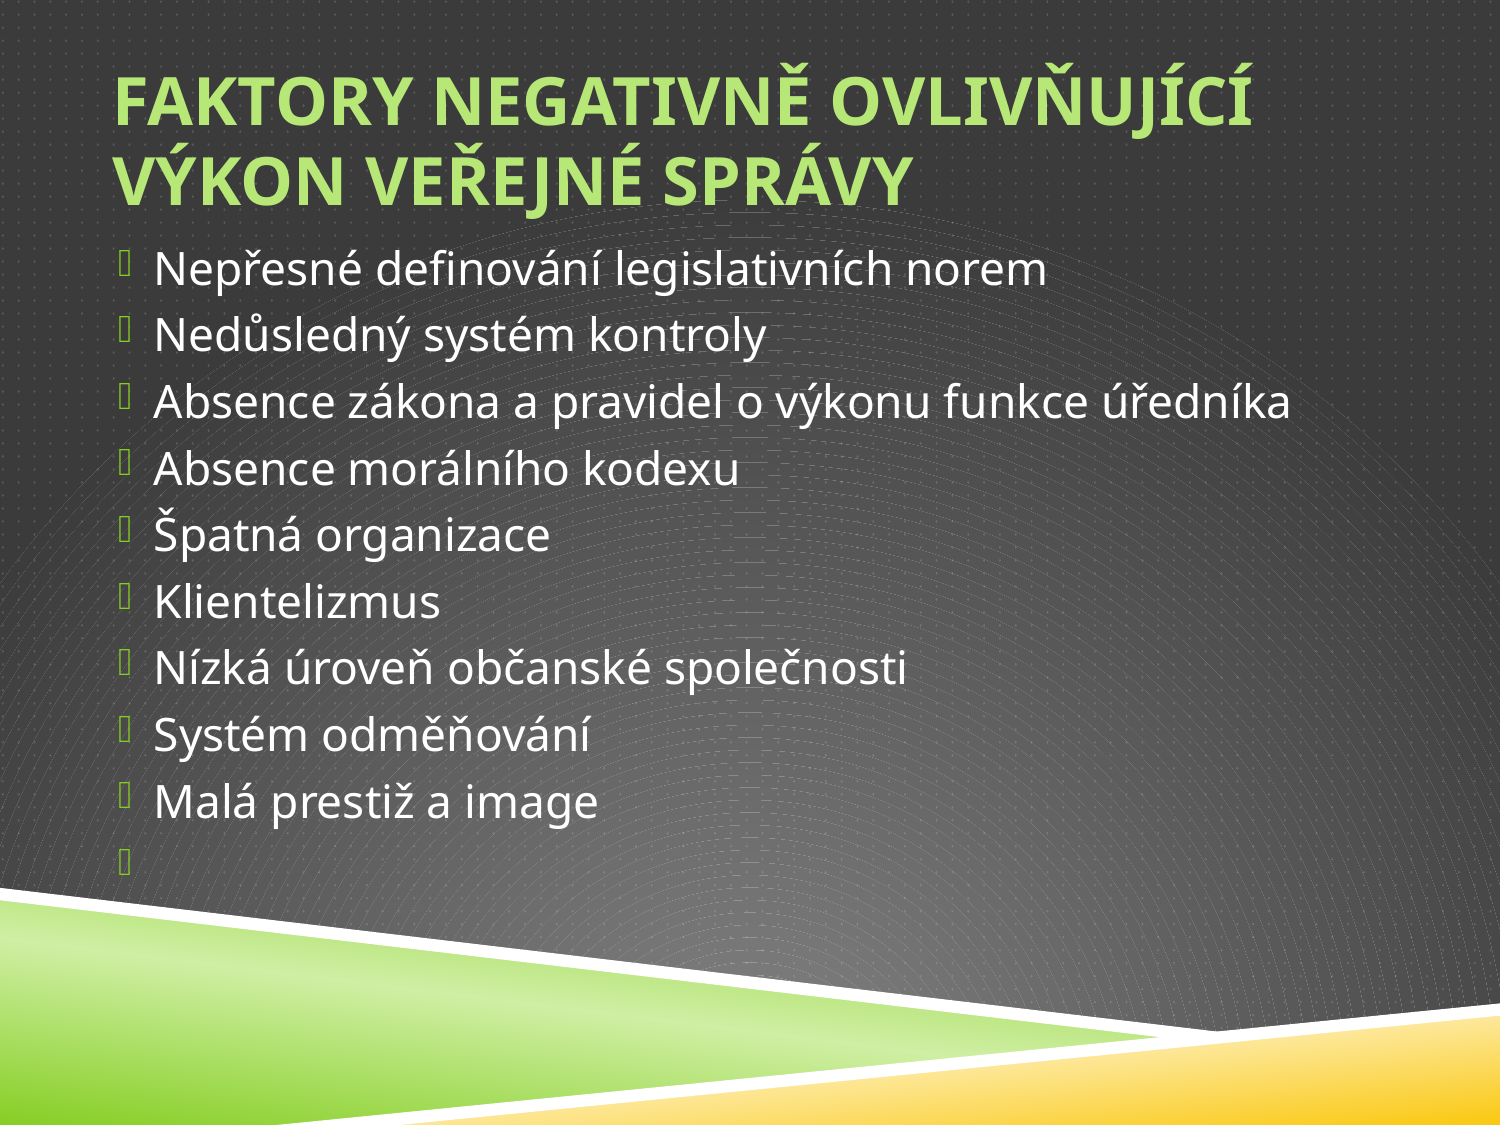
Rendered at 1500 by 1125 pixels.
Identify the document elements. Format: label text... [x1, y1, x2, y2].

list Nepřesné definování legislativních norem Nedůsledný systém kontroly Absence zákona a pravidel o výkonu funkce úředníka Absence morálního kodexu Špatná organizace Klientelizmus Nízká úroveň občanské společnosti Systém odměňování Malá prestiž a image [100, 231, 1376, 845]
title FAKTORY NEGATIVNĚ OVLIVŇUJÍCÍ VÝKON VEŘEJNÉ SPRÁVY [112, 45, 1388, 233]
